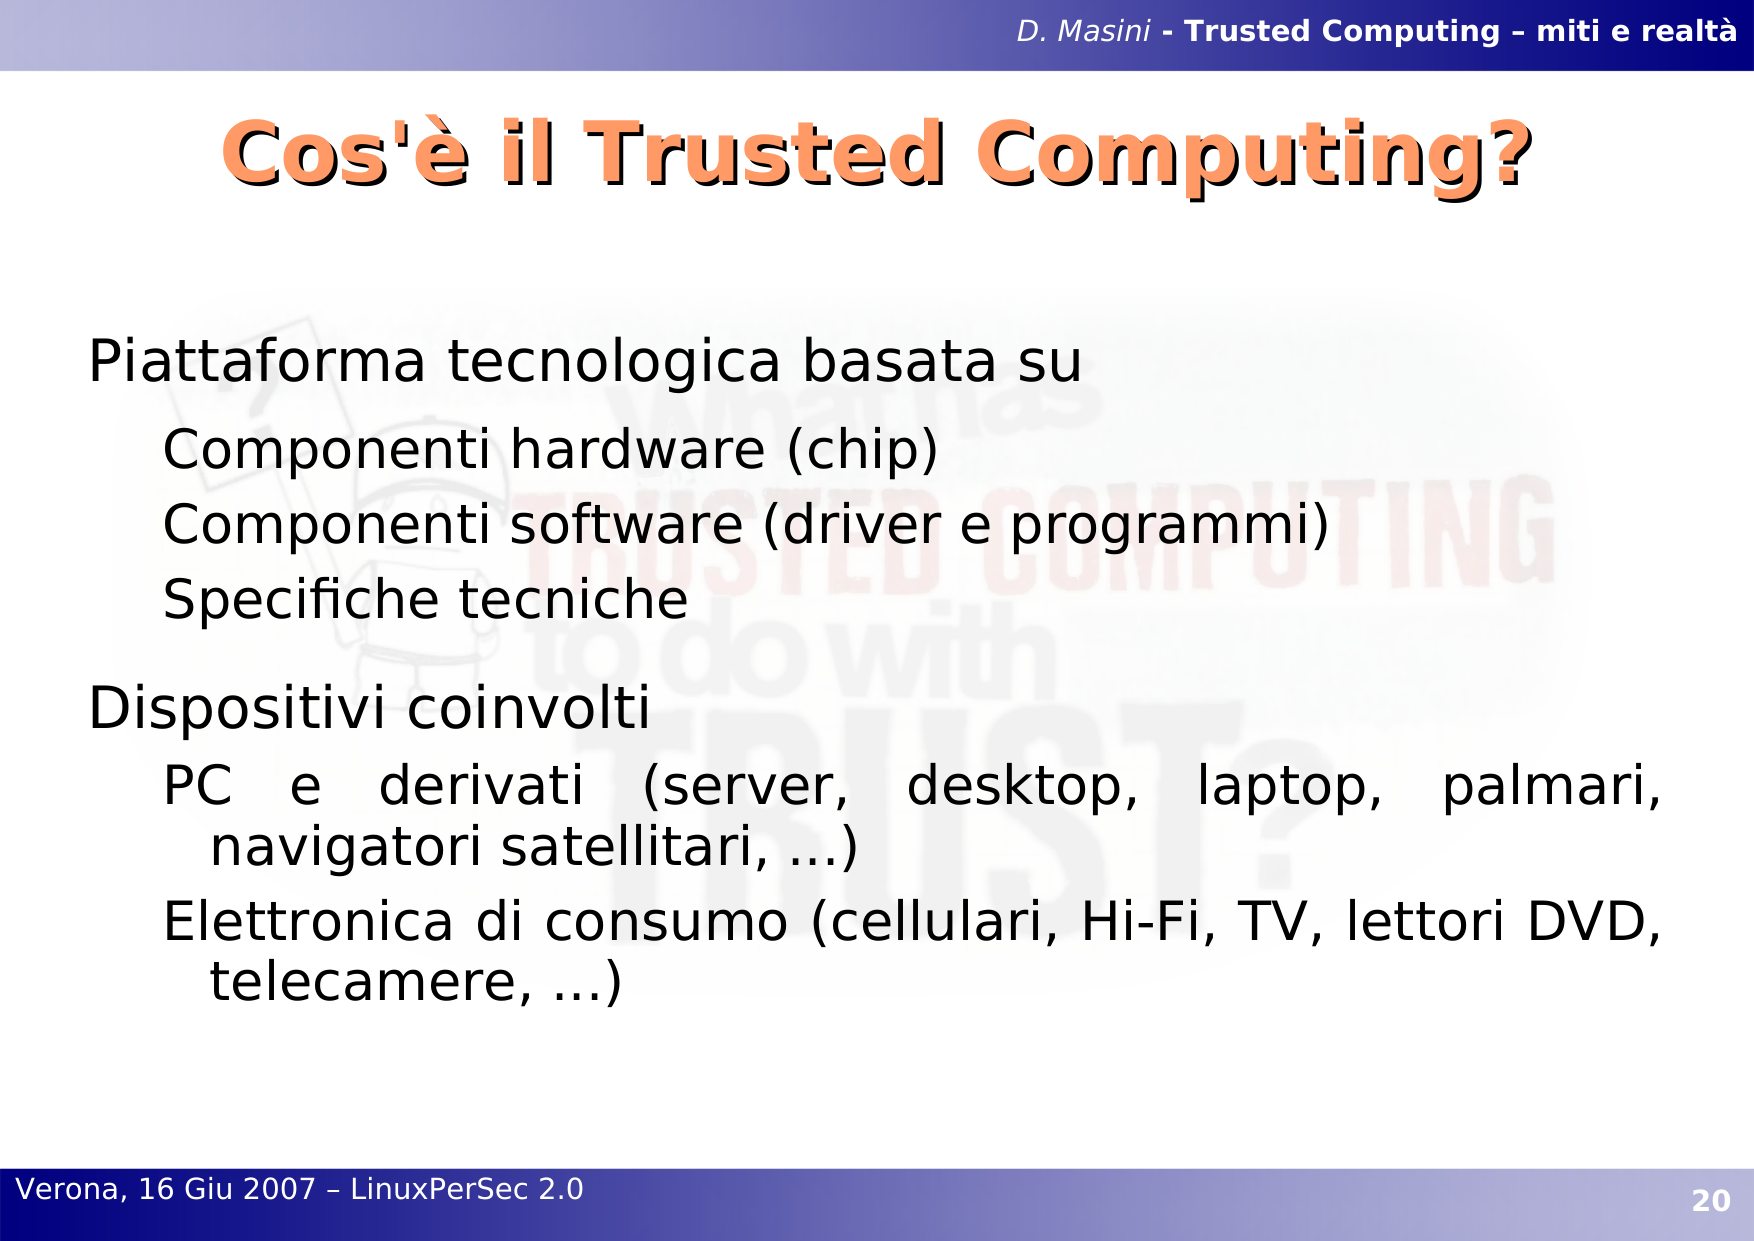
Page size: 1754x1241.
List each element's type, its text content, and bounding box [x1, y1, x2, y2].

picture [0, 0, 1754, 1241]
list Piattaforma tecnologica basata su Componenti hardware (chip) Componenti software (driver e programmi) Specifiche tecniche Dispositivi coinvolti PC e derivati (server, desktop, laptop, palmari, navigatori satellitari, ...) Elettronica di consumo (cellulari, Hi-Fi, TV, lettori DVD, telecamere, ...) [87, 329, 1667, 1108]
title Cos'è il Trusted Computing? [87, 49, 1667, 257]
